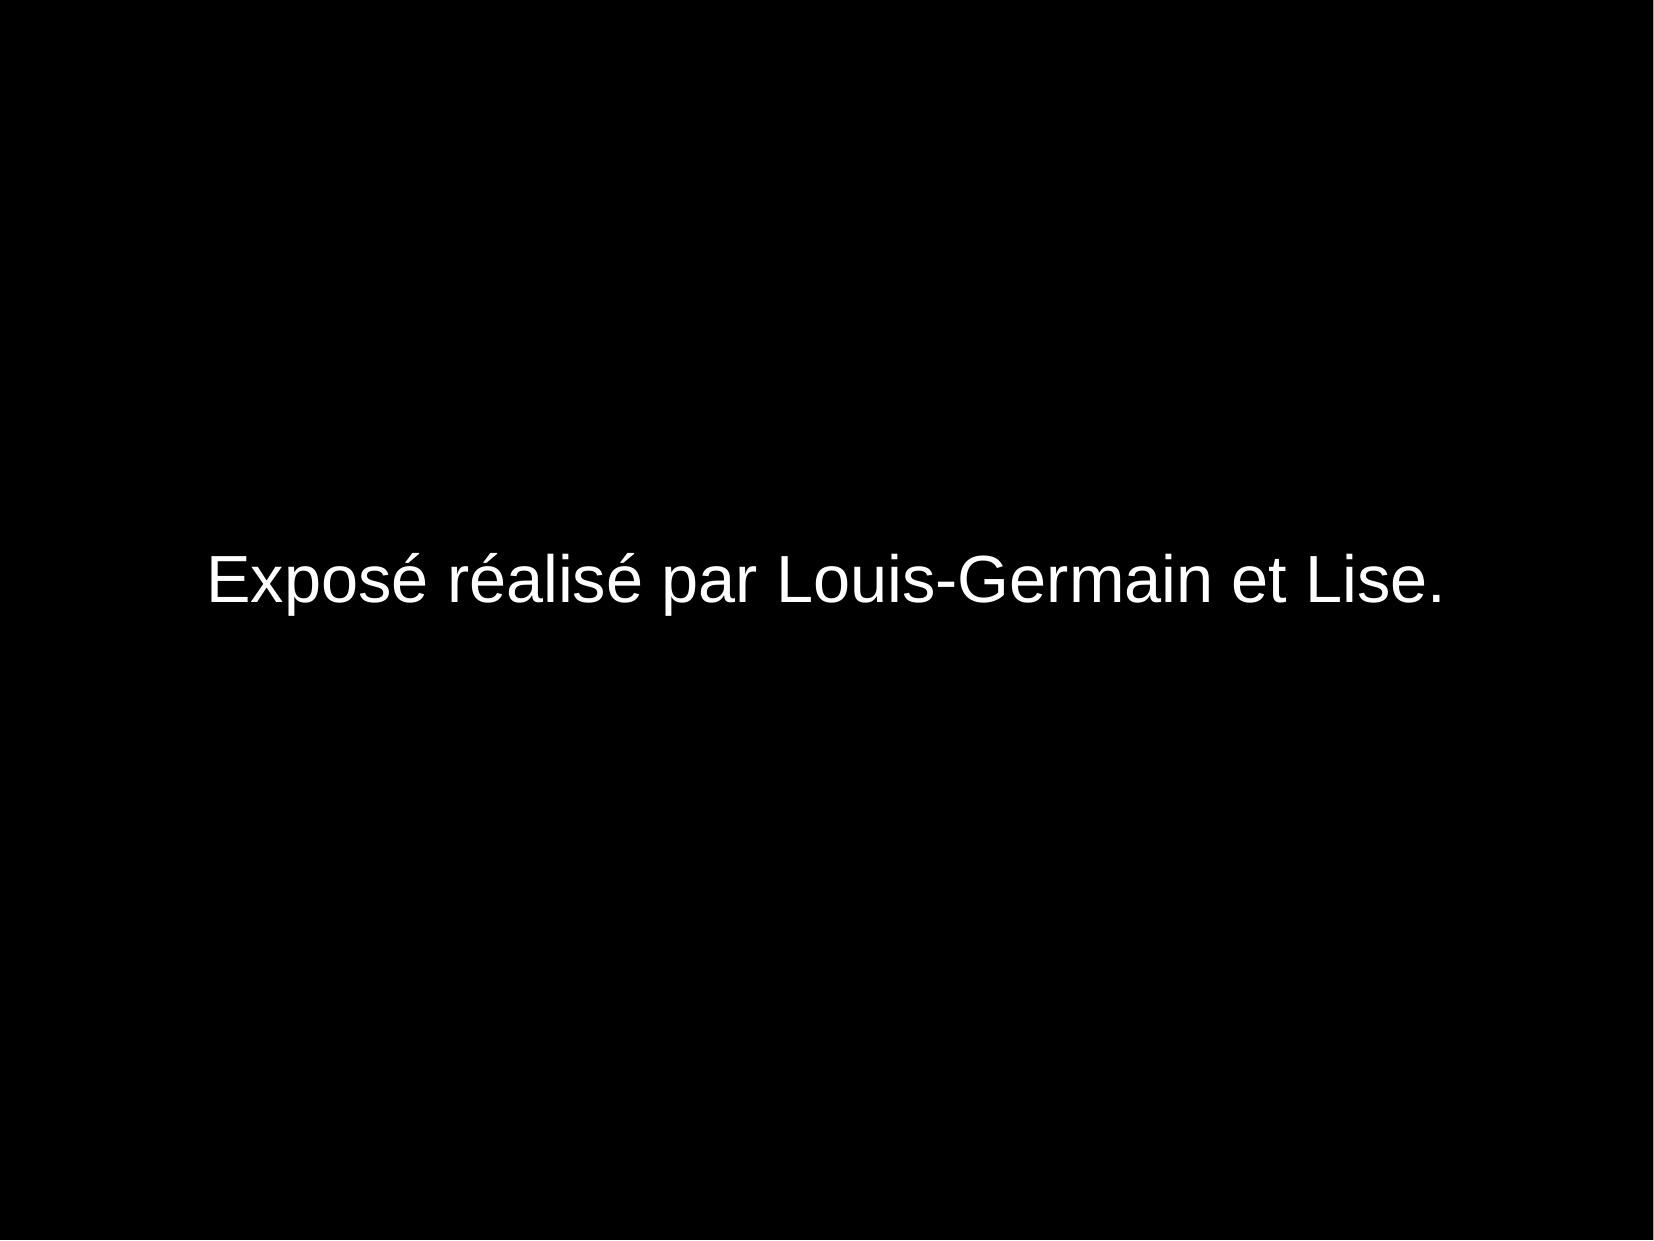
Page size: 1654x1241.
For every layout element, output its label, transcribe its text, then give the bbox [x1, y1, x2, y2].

subtitle Exposé réalisé par Louis-Germain et Lise. [82, 49, 1571, 1109]
